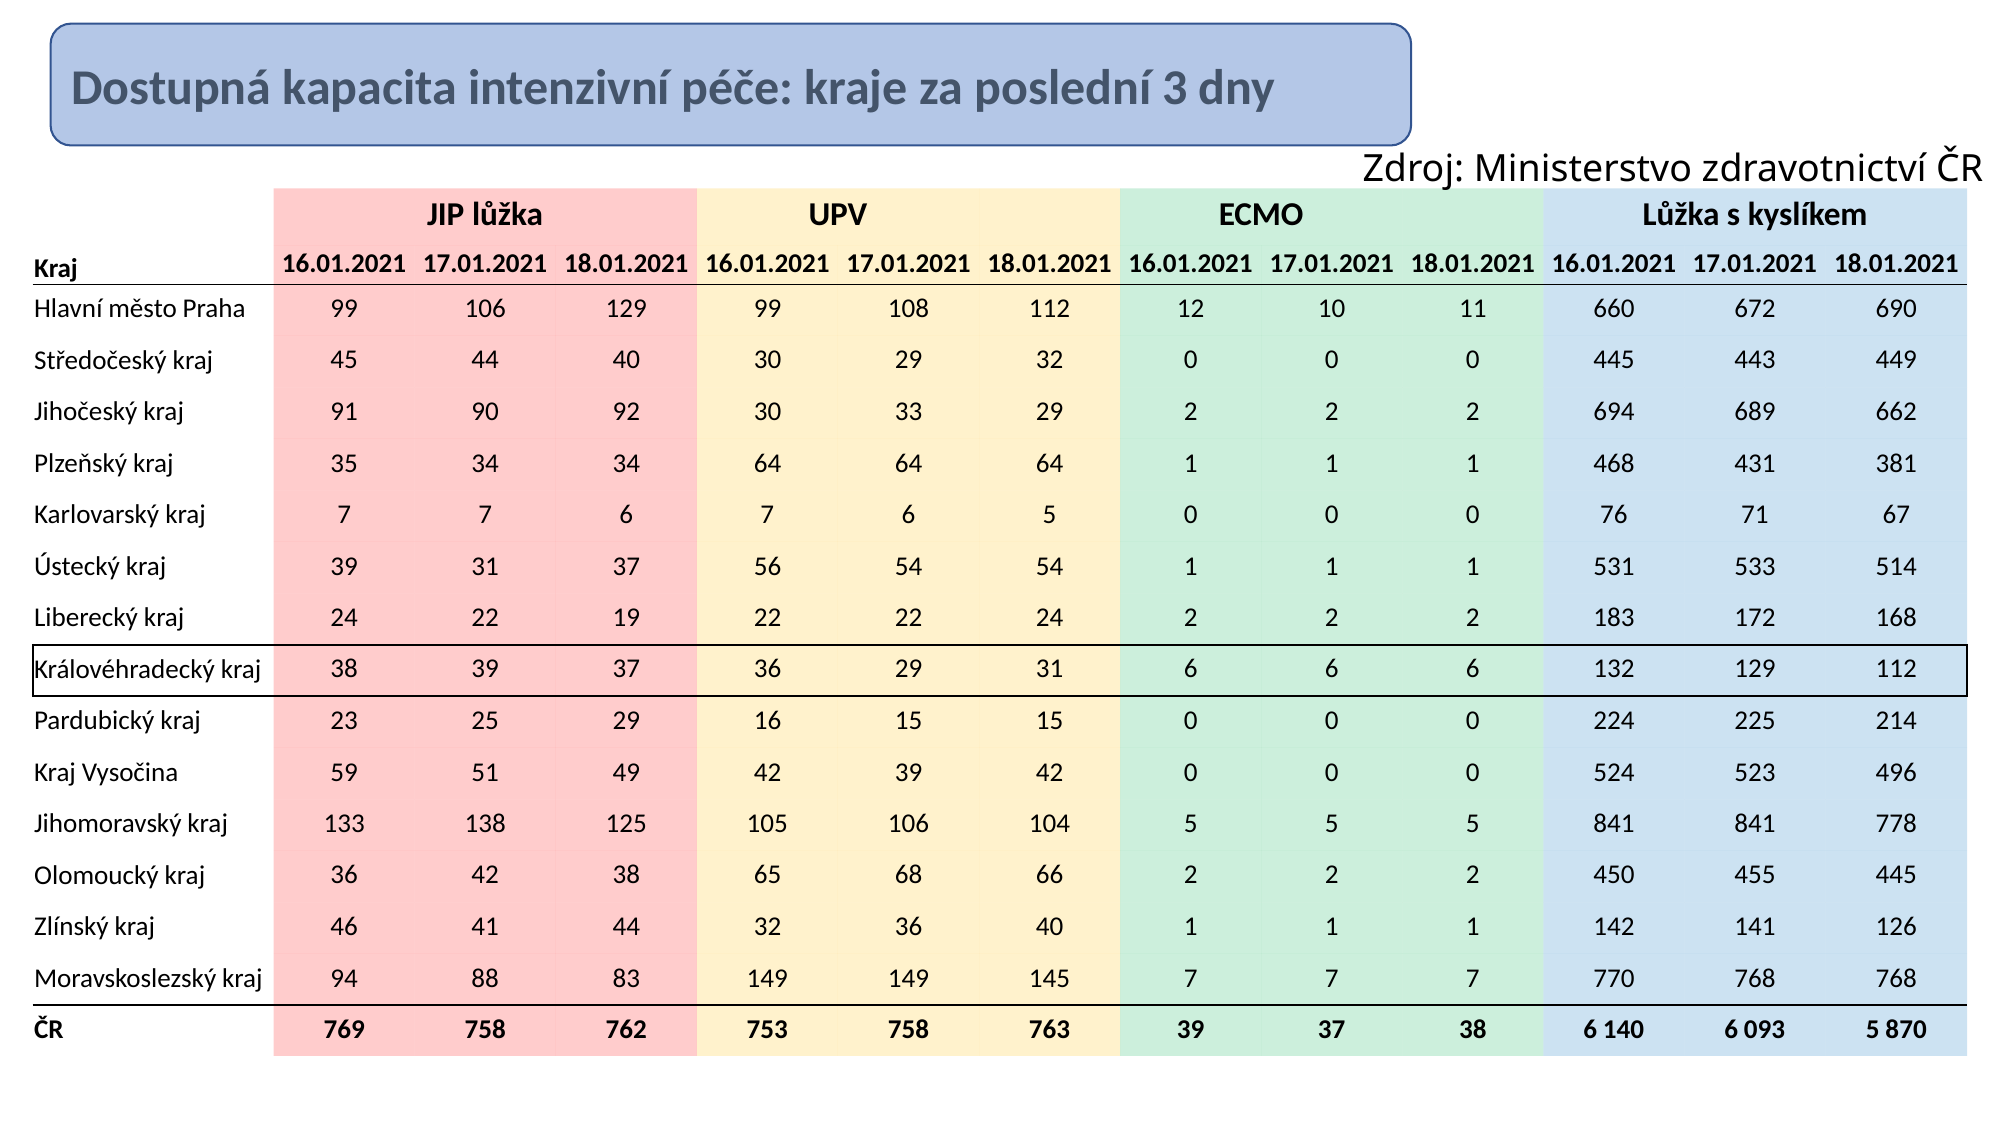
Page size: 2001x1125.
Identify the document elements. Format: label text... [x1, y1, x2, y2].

table_cell 92 [556, 387, 697, 439]
table_cell 37 [1261, 1006, 1402, 1056]
table_cell 17.01.2021 [838, 245, 979, 284]
table_cell 45 [274, 336, 415, 387]
table_header [33, 188, 274, 245]
table_cell Plzeňský kraj [33, 439, 274, 490]
table_cell 660 [1543, 285, 1684, 336]
table_cell 533 [1684, 542, 1826, 593]
table_cell 381 [1826, 439, 1967, 490]
table_cell 22 [838, 593, 979, 644]
table_cell 1 [1402, 542, 1543, 593]
table_cell 145 [979, 954, 1120, 1004]
table_cell 132 [1543, 646, 1684, 695]
table_cell 64 [838, 439, 979, 490]
table_cell ČR [33, 1006, 274, 1056]
table_cell 38 [556, 851, 697, 902]
table_cell 7 [1261, 954, 1402, 1004]
table_cell 88 [415, 954, 556, 1004]
table_cell 6 [1261, 646, 1402, 695]
table_cell 39 [415, 646, 556, 695]
table_cell 445 [1543, 336, 1684, 387]
table_cell 49 [556, 748, 697, 799]
table_cell 64 [979, 439, 1120, 490]
table_cell 7 [274, 490, 415, 542]
table_cell 38 [274, 646, 415, 695]
table_cell 449 [1826, 336, 1967, 387]
table_cell 30 [697, 336, 838, 387]
table_cell 7 [415, 490, 556, 542]
table_cell 0 [1261, 748, 1402, 799]
table_cell 46 [274, 902, 415, 954]
table_cell 762 [556, 1006, 697, 1056]
table_cell 431 [1684, 439, 1826, 490]
table_cell 129 [556, 285, 697, 336]
table_cell 18.01.2021 [1402, 245, 1543, 284]
table_cell 224 [1543, 697, 1684, 748]
table_cell 16.01.2021 [1543, 245, 1684, 284]
table_cell 1 [1261, 902, 1402, 954]
table_cell 6 [838, 490, 979, 542]
table_cell 44 [556, 902, 697, 954]
table_cell 41 [415, 902, 556, 954]
table_cell 12 [1120, 285, 1261, 336]
table_cell 758 [838, 1006, 979, 1056]
table_cell 6 093 [1684, 1006, 1826, 1056]
table_cell 104 [979, 799, 1120, 851]
table_cell 64 [697, 439, 838, 490]
table_cell 2 [1261, 387, 1402, 439]
table_cell 2 [1402, 593, 1543, 644]
table_cell 5 870 [1826, 1006, 1967, 1056]
table_cell 29 [979, 387, 1120, 439]
table_cell 753 [697, 1006, 838, 1056]
table_cell 65 [697, 851, 838, 902]
table_cell 44 [415, 336, 556, 387]
table_cell Karlovarský kraj [33, 490, 274, 542]
table_cell 2 [1261, 593, 1402, 644]
table_cell 0 [1261, 336, 1402, 387]
table_cell 7 [1120, 954, 1261, 1004]
table_cell 770 [1543, 954, 1684, 1004]
table_cell 0 [1120, 336, 1261, 387]
table_cell 105 [697, 799, 838, 851]
table_cell 18.01.2021 [979, 245, 1120, 284]
table_cell 23 [274, 697, 415, 748]
table_cell 141 [1684, 902, 1826, 954]
table_cell 36 [697, 646, 838, 695]
table_cell 16.01.2021 [697, 245, 838, 284]
table_cell 94 [274, 954, 415, 1004]
table_cell 149 [838, 954, 979, 1004]
table_cell 168 [1826, 593, 1967, 644]
table_cell 24 [979, 593, 1120, 644]
table_cell 112 [979, 285, 1120, 336]
table_cell 25 [415, 697, 556, 748]
table_cell 31 [979, 646, 1120, 695]
table_cell 758 [415, 1006, 556, 1056]
table_cell 6 140 [1543, 1006, 1684, 1056]
table_cell 531 [1543, 542, 1684, 593]
table_cell Kraj [33, 245, 274, 284]
table_cell 0 [1261, 490, 1402, 542]
table_cell 768 [1684, 954, 1826, 1004]
table_cell 99 [697, 285, 838, 336]
table_cell 172 [1684, 593, 1826, 644]
table_cell 133 [274, 799, 415, 851]
table_cell 15 [979, 697, 1120, 748]
table_header JIP lůžka [274, 188, 697, 245]
table_cell Pardubický kraj [33, 697, 274, 748]
table_cell 40 [556, 336, 697, 387]
table_header [979, 188, 1120, 245]
table_cell 0 [1402, 748, 1543, 799]
table_cell 32 [697, 902, 838, 954]
table_cell 34 [556, 439, 697, 490]
table_cell 2 [1120, 593, 1261, 644]
table_cell 672 [1684, 285, 1826, 336]
table_cell 1 [1402, 439, 1543, 490]
table_cell 689 [1684, 387, 1826, 439]
table_cell 42 [697, 748, 838, 799]
table_cell 763 [979, 1006, 1120, 1056]
table_cell Zlínský kraj [33, 902, 274, 954]
table_cell 18.01.2021 [556, 245, 697, 284]
table_cell 514 [1826, 542, 1967, 593]
table_cell 0 [1402, 490, 1543, 542]
table_cell 34 [415, 439, 556, 490]
table_cell 129 [1684, 646, 1826, 695]
table_cell Středočeský kraj [33, 336, 274, 387]
table_cell 769 [274, 1006, 415, 1056]
table_header Lůžka s kyslíkem [1543, 197, 1967, 245]
text_box Zdroj: Ministerstvo zdravotnictví ČR [1347, 136, 1999, 197]
table_cell 5 [979, 490, 1120, 542]
table_cell 445 [1826, 851, 1967, 902]
table_cell 7 [697, 490, 838, 542]
table_cell 524 [1543, 748, 1684, 799]
table_cell 24 [274, 593, 415, 644]
table_cell 841 [1684, 799, 1826, 851]
table_cell 68 [838, 851, 979, 902]
table_cell 2 [1402, 851, 1543, 902]
table_cell 10 [1261, 285, 1402, 336]
table_cell 29 [838, 646, 979, 695]
table_cell 768 [1826, 954, 1967, 1004]
table_cell 0 [1402, 336, 1543, 387]
table_cell 37 [556, 542, 697, 593]
table_cell 496 [1826, 748, 1967, 799]
table_cell 106 [415, 285, 556, 336]
table_cell 778 [1826, 799, 1967, 851]
table_cell 690 [1826, 285, 1967, 336]
table_cell 106 [838, 799, 979, 851]
table_cell 16 [697, 697, 838, 748]
table_cell 0 [1402, 697, 1543, 748]
table_cell 16.01.2021 [1120, 245, 1261, 284]
table_cell Liberecký kraj [33, 593, 274, 644]
table_cell 17.01.2021 [415, 245, 556, 284]
table_cell 1 [1261, 439, 1402, 490]
table_cell 17.01.2021 [1261, 245, 1402, 284]
table_cell 39 [274, 542, 415, 593]
table_cell Kraj Vysočina [33, 748, 274, 799]
table_cell 39 [1120, 1006, 1261, 1056]
table_cell 7 [1402, 954, 1543, 1004]
table_cell 1 [1120, 439, 1261, 490]
table_cell 42 [415, 851, 556, 902]
table_cell 91 [274, 387, 415, 439]
table_cell 0 [1120, 490, 1261, 542]
table_cell 2 [1402, 387, 1543, 439]
table_cell 36 [274, 851, 415, 902]
table_cell 36 [838, 902, 979, 954]
table_cell 71 [1684, 490, 1826, 542]
table_cell 450 [1543, 851, 1684, 902]
table_cell 33 [838, 387, 979, 439]
table_cell 5 [1402, 799, 1543, 851]
table_cell 112 [1826, 646, 1966, 695]
table_cell 2 [1120, 387, 1261, 439]
table_cell 39 [838, 748, 979, 799]
table_cell 17.01.2021 [1684, 245, 1826, 284]
table_header UPV [697, 188, 979, 245]
table_cell 16.01.2021 [274, 245, 415, 284]
table_cell 42 [979, 748, 1120, 799]
table_cell 455 [1684, 851, 1826, 902]
table_cell 6 [556, 490, 697, 542]
table_cell 54 [838, 542, 979, 593]
text_box Dostupná kapacita intenzivní péče: kraje za poslední 3 dny [50, 23, 1412, 146]
table_cell 523 [1684, 748, 1826, 799]
table_cell 142 [1543, 902, 1684, 954]
table_cell 0 [1120, 697, 1261, 748]
table_header ECMO [1120, 188, 1402, 245]
table_cell 149 [697, 954, 838, 1004]
table_cell 35 [274, 439, 415, 490]
table_cell 22 [415, 593, 556, 644]
table_cell 90 [415, 387, 556, 439]
table_cell 468 [1543, 439, 1684, 490]
table_cell 11 [1402, 285, 1543, 336]
table_cell 126 [1826, 902, 1967, 954]
table_cell 32 [979, 336, 1120, 387]
table_cell 2 [1261, 851, 1402, 902]
table_cell 6 [1402, 646, 1543, 695]
table_cell 214 [1826, 697, 1967, 748]
table_cell 37 [556, 646, 697, 695]
table_cell 225 [1684, 697, 1826, 748]
table_cell 662 [1826, 387, 1967, 439]
table_cell 1 [1120, 902, 1261, 954]
table_cell 51 [415, 748, 556, 799]
table_cell 5 [1120, 799, 1261, 851]
table_cell 66 [979, 851, 1120, 902]
table_cell 1 [1261, 542, 1402, 593]
table_cell 108 [838, 285, 979, 336]
table_cell 443 [1684, 336, 1826, 387]
table_cell 694 [1543, 387, 1684, 439]
table_cell 2 [1120, 851, 1261, 902]
table_cell 22 [697, 593, 838, 644]
table_cell 38 [1402, 1006, 1543, 1056]
table_cell 125 [556, 799, 697, 851]
table_cell 0 [1120, 748, 1261, 799]
table_cell 0 [1261, 697, 1402, 748]
table_cell 76 [1543, 490, 1684, 542]
table_cell Královéhradecký kraj [34, 646, 274, 695]
table_cell 54 [979, 542, 1120, 593]
table_cell 19 [556, 593, 697, 644]
table_cell 29 [556, 697, 697, 748]
table_cell 99 [274, 285, 415, 336]
table_cell 83 [556, 954, 697, 1004]
table_header [1402, 197, 1543, 245]
table_cell Jihomoravský kraj [33, 799, 274, 851]
table_cell Jihočeský kraj [33, 387, 274, 439]
table_cell 56 [697, 542, 838, 593]
table_cell 15 [838, 697, 979, 748]
table_cell 138 [415, 799, 556, 851]
table_cell 30 [697, 387, 838, 439]
table_cell 183 [1543, 593, 1684, 644]
table_cell 67 [1826, 490, 1967, 542]
table_cell Ústecký kraj [33, 542, 274, 593]
table_cell 6 [1120, 646, 1261, 695]
table_cell 5 [1261, 799, 1402, 851]
table_cell 841 [1543, 799, 1684, 851]
table_cell Hlavní město Praha [33, 285, 274, 336]
table_cell Olomoucký kraj [33, 851, 274, 902]
table_cell 31 [415, 542, 556, 593]
table_cell 1 [1402, 902, 1543, 954]
table_cell 18.01.2021 [1826, 245, 1967, 284]
table_cell Moravskoslezský kraj [33, 954, 274, 1004]
table_cell 59 [274, 748, 415, 799]
table_cell 1 [1120, 542, 1261, 593]
table_cell 40 [979, 902, 1120, 954]
table_cell 29 [838, 336, 979, 387]
